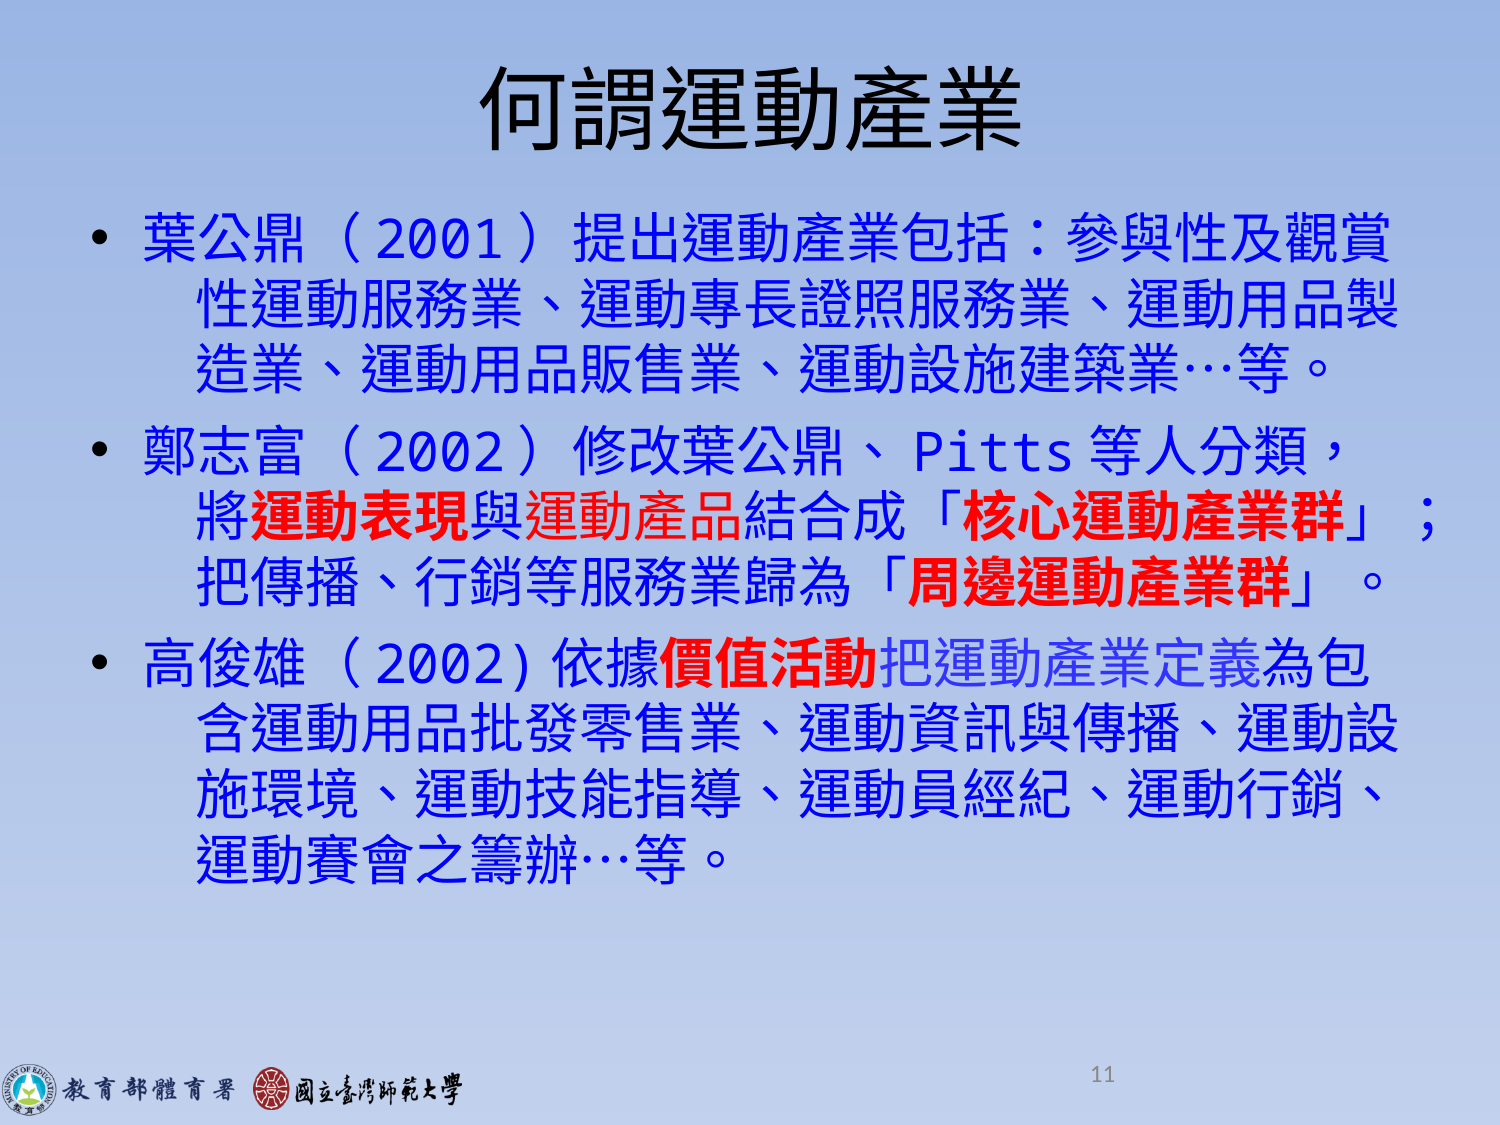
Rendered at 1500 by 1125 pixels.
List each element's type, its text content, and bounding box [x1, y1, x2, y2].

list 葉公鼎（2001）提出運動產業包括：參與性及觀賞性運動服務業、運動專長證照服務業、運動用品製造業、運動用品販售業、運動設施建築業…等。 鄭志富（2002）修改葉公鼎、Pitts等人分類，將運動表現與運動產品結合成「核心運動產業群」；把傳播、行銷等服務業歸為「周邊運動產業群」。 高俊雄（2002)依據價值活動把運動產業定義為包含運動用品批發零售業、運動資訊與傳播、運動設施環境、運動技能指導、運動員經紀、運動行銷、運動賽會之籌辦…等。 [75, 196, 1426, 1024]
title 何謂運動產業 [76, 30, 1427, 183]
text_box [1074, 1042, 1426, 1103]
